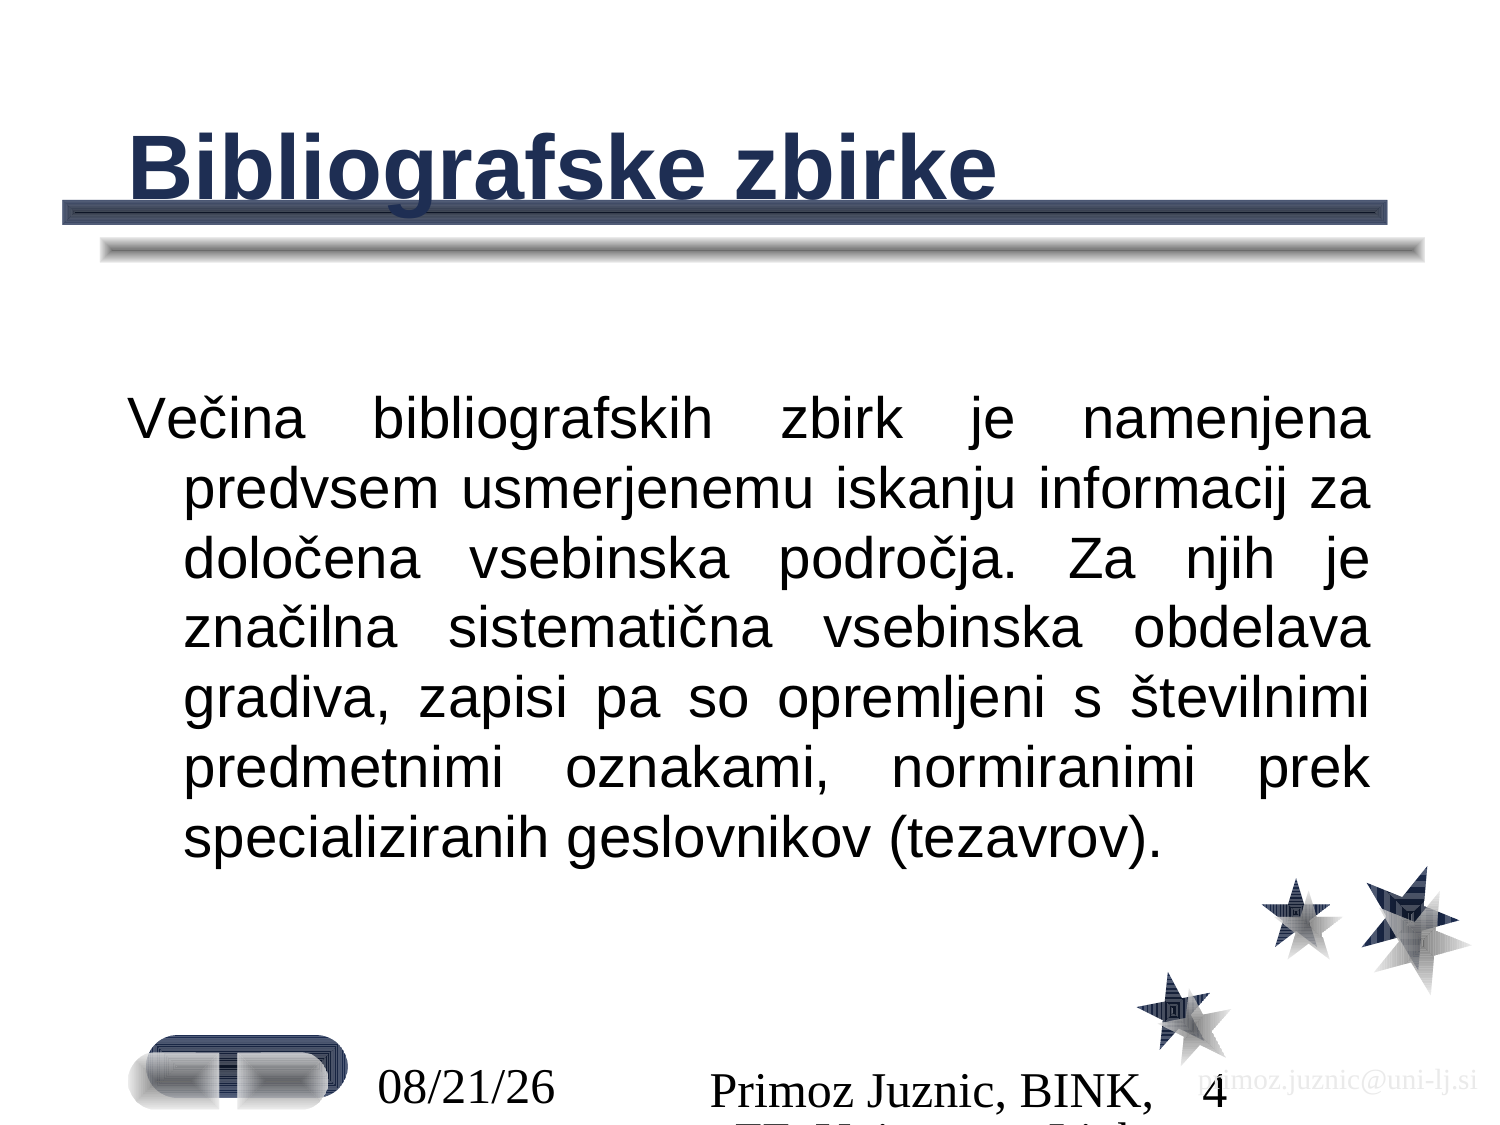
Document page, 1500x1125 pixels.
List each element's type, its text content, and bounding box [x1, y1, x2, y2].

title Bibliografske zbirke [112, 37, 1388, 225]
list Večina bibliografskih zbirk je namenjena predvsem usmerjenemu iskanju informacij za določena vsebinska področja. Za njih je značilna sistematična vsebinska obdelava gradiva, zapisi pa so opremljeni s številnimi predmetnimi oznakami, normiranimi prek specializiranih geslovnikov (tezavrov). [112, 312, 1388, 988]
